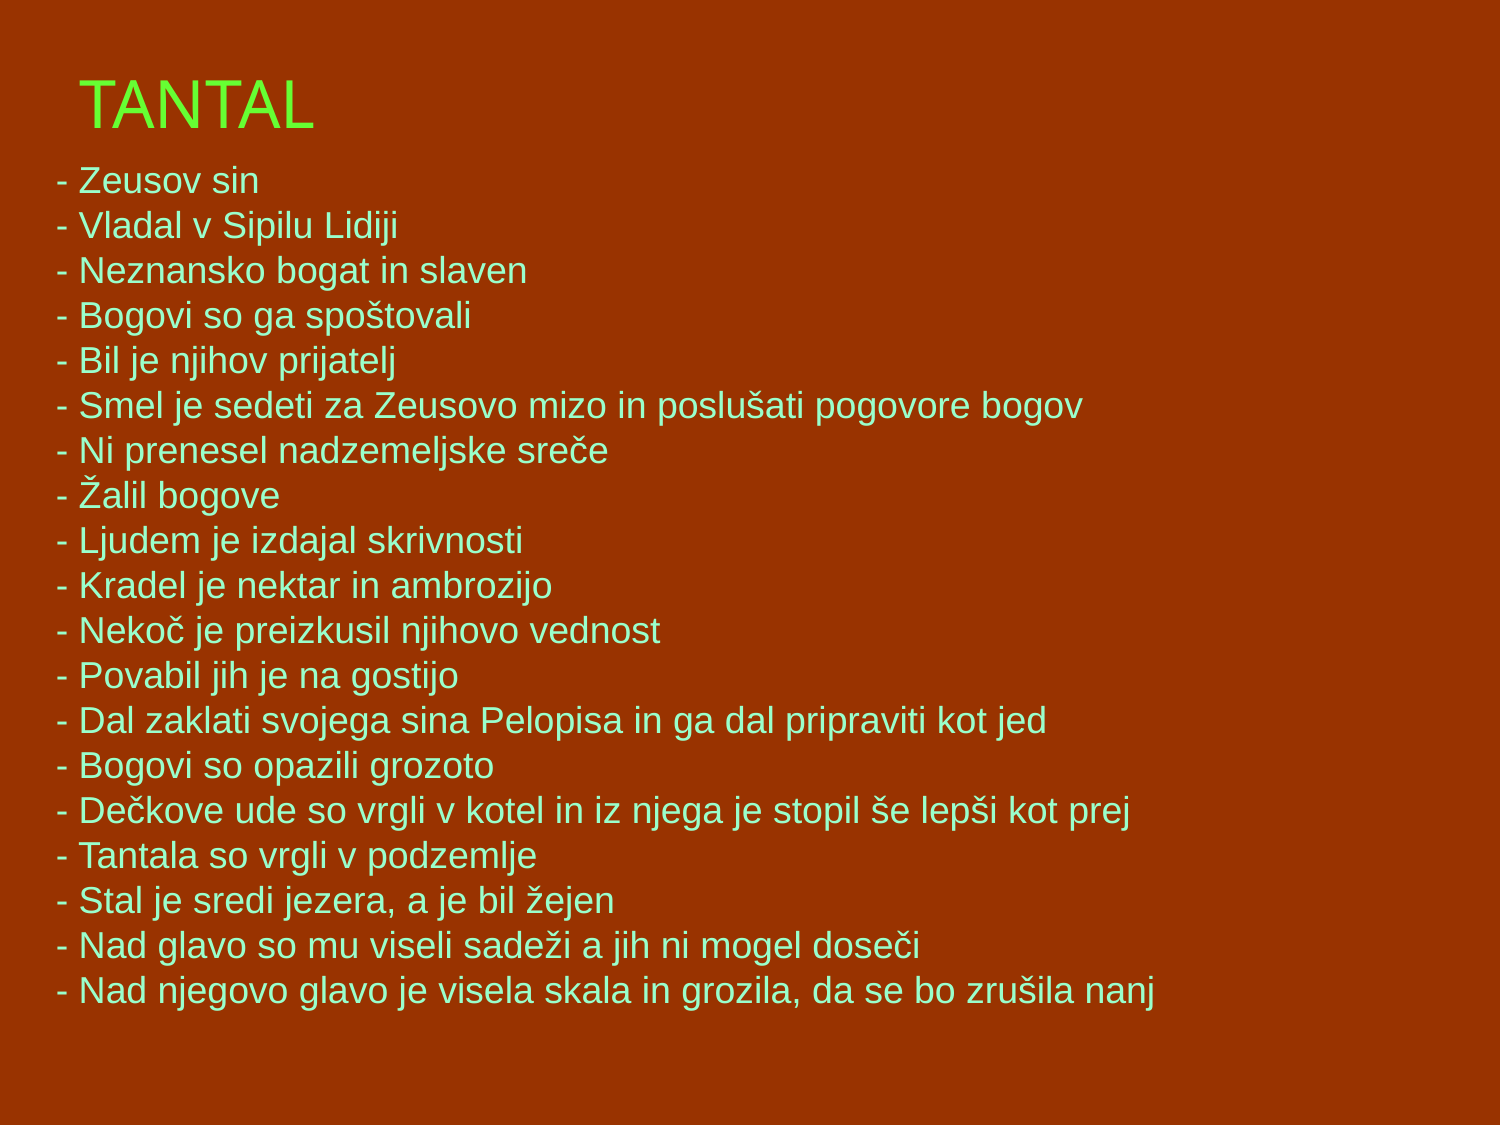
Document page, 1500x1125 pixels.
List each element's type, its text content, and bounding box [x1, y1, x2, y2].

text_box TANTAL [64, 54, 656, 148]
text_box - Zeusov sin - Vladal v Sipilu Lidiji - Neznansko bogat in slaven - Bogovi so ga spoštovali - Bil je njihov prijatelj - Smel je sedeti za Zeusovo mizo in poslušati pogovore bogov - Ni prenesel nadzemeljske sreče - Žalil bogove - Ljudem je izdajal skrivnosti - Kradel je nektar in ambrozijo - Nekoč je preizkusil njihovo vednost - Povabil jih je na gostijo - Dal zaklati svojega sina Pelopisa in ga dal pripraviti kot jed - Bogovi so opazili grozoto - Dečkove ude so vrgli v kotel in iz njega je stopil še lepši kot prej - Tantala so vrgli v podzemlje - Stal je sredi jezera, a je bil žejen - Nad glavo so mu viseli sadeži a jih ni mogel doseči - Nad njegovo glavo je visela skala in grozila, da se bo zrušila nanj [41, 148, 1436, 1019]
